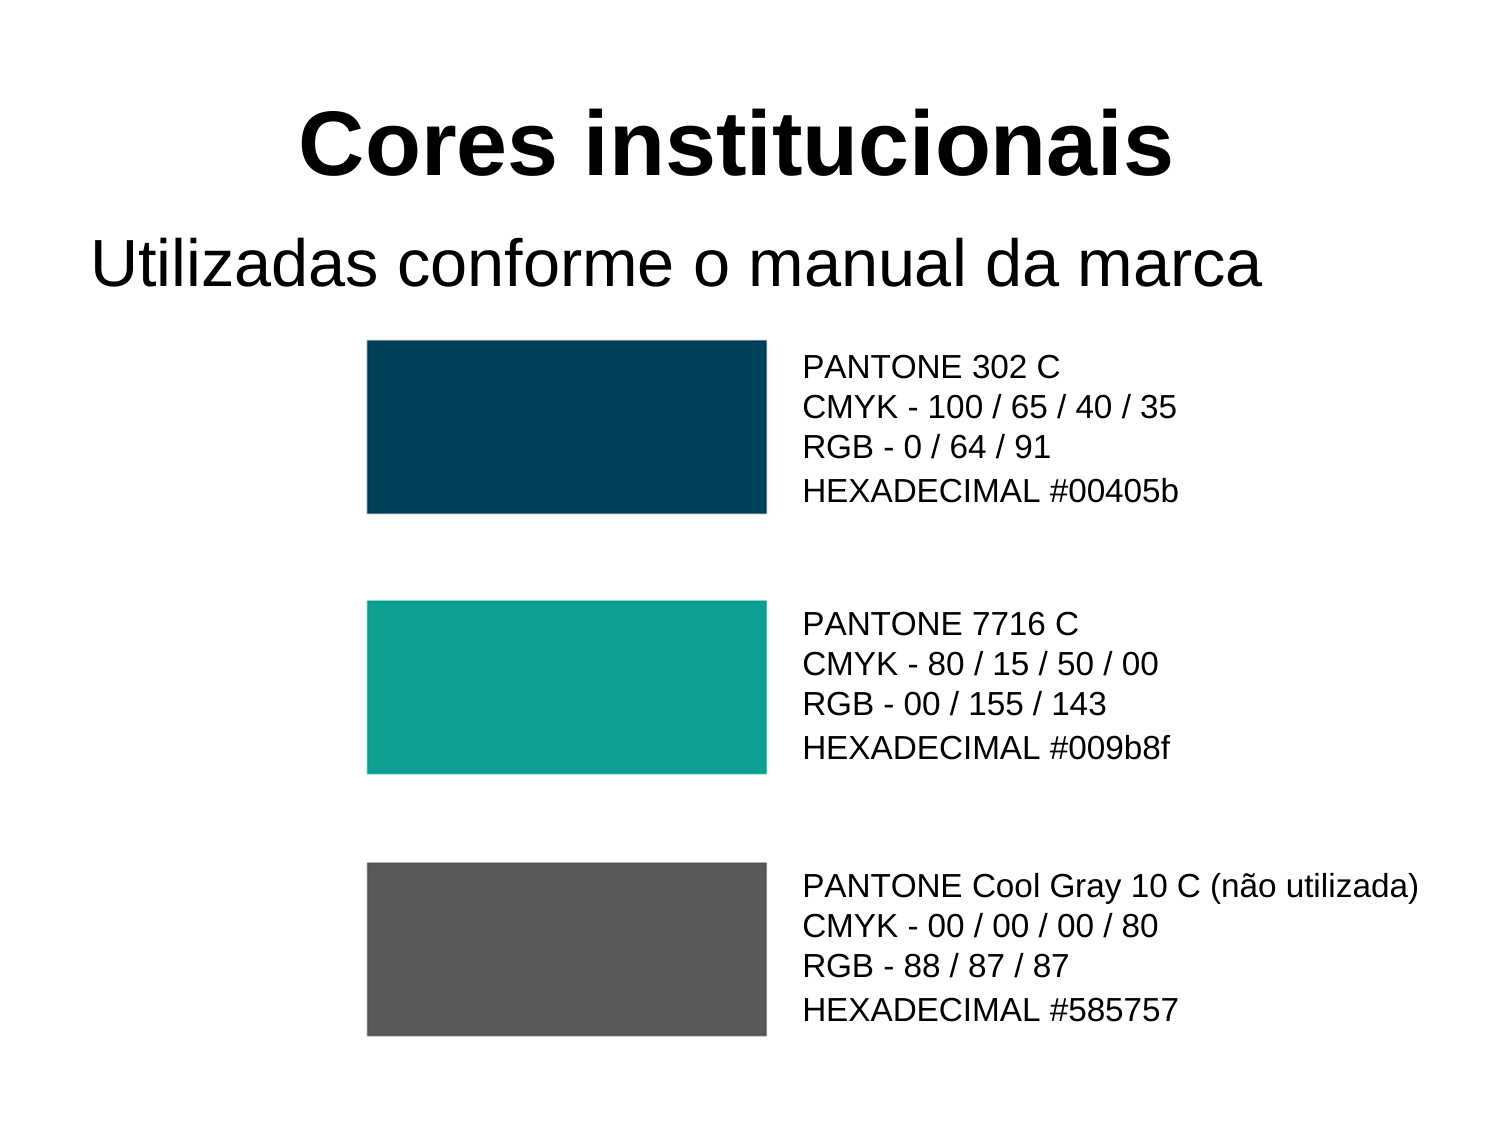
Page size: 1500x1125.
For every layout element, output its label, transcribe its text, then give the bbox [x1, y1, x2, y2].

text_box PANTONE 302 C CMYK - 100 / 65 / 40 / 35 RGB - 0 / 64 / 91 HEXADECIMAL #00405b [787, 337, 1206, 518]
list Utilizadas conforme o manual da marca [75, 212, 1426, 313]
picture [312, 299, 799, 1066]
text_box PANTONE Cool Gray 10 C (não utilizada) CMYK - 00 / 00 / 00 / 80 RGB - 88 / 87 / 87 HEXADECIMAL #585757 [787, 856, 1463, 1038]
text_box PANTONE 7716 C CMYK - 80 / 15 / 50 / 00 RGB - 00 / 155 / 143 HEXADECIMAL #009b8f [787, 594, 1197, 775]
title Cores institucionais [75, 45, 1426, 212]
